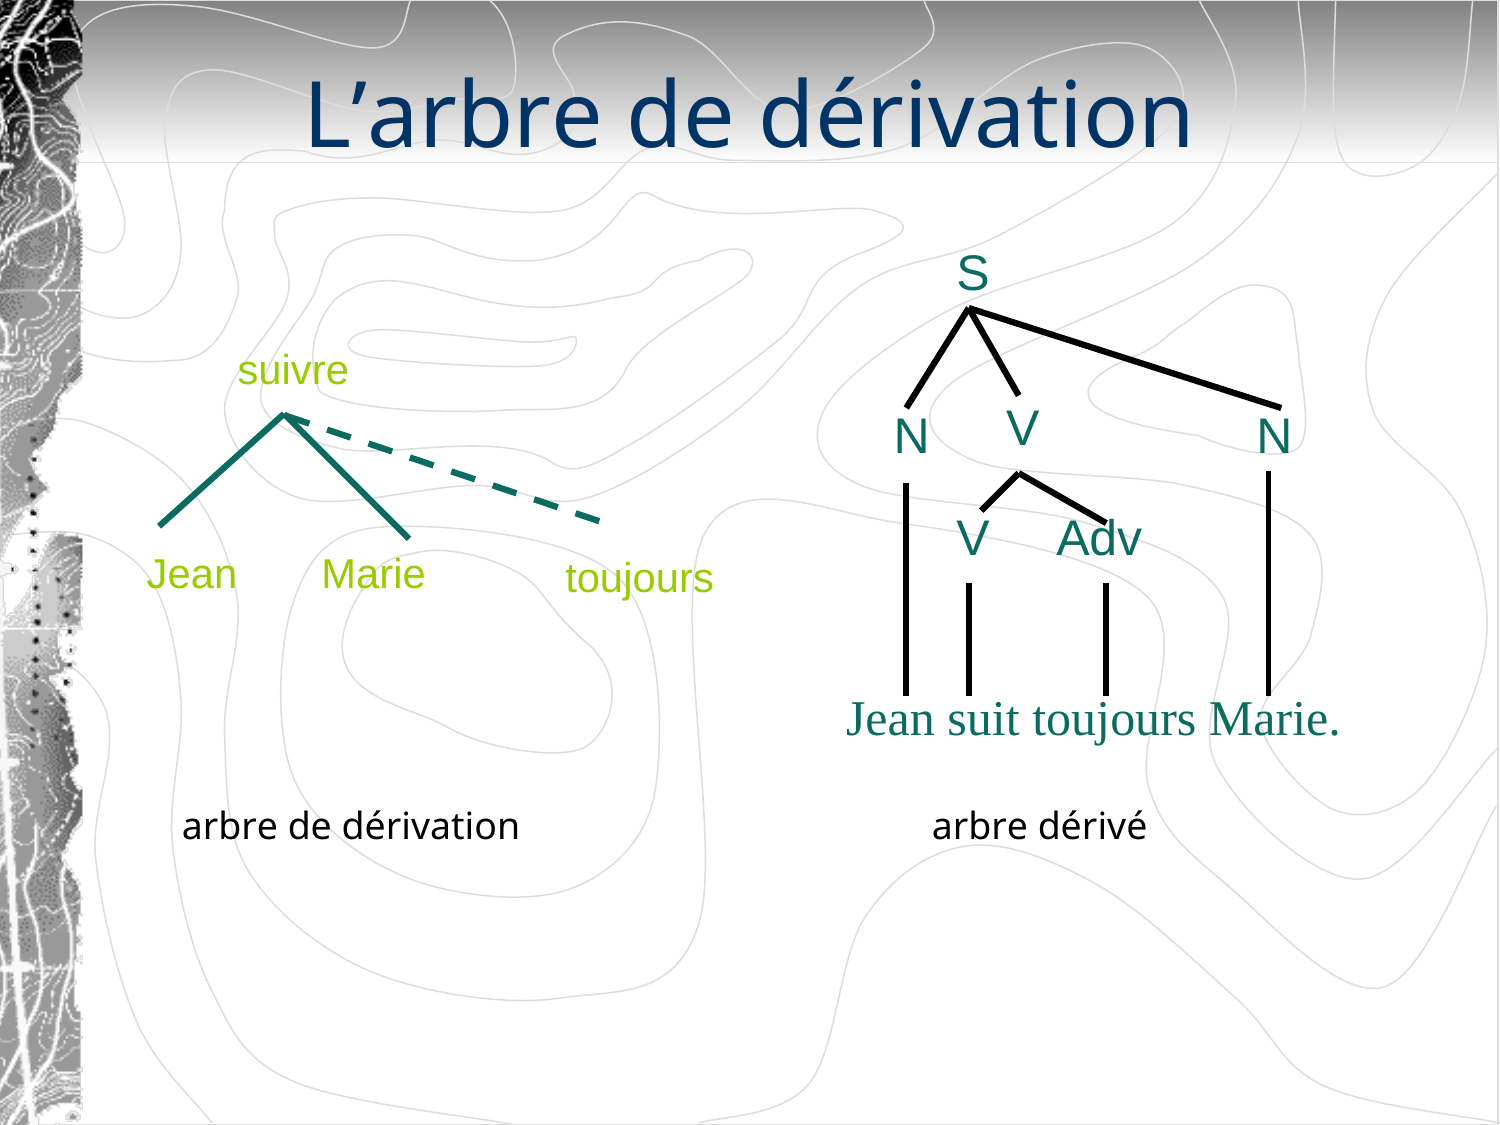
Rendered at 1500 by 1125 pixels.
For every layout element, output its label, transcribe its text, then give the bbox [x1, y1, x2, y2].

title L’arbre de dérivation [75, 48, 1426, 176]
text_box Jean [146, 551, 260, 598]
text_box V [1006, 400, 1094, 457]
text_box N [893, 407, 982, 464]
text_box Jean suit toujours Marie. [831, 682, 1382, 754]
text_box suivre [237, 346, 439, 394]
text_box Marie [321, 551, 534, 598]
text_box arbre de dérivation arbre dérivé [167, 799, 1377, 856]
text_box S [956, 245, 1044, 302]
text_box toujours [565, 554, 758, 602]
text_box V [956, 510, 1044, 567]
text_box Adv [1056, 510, 1144, 567]
text_box Adv [1067, 525, 1079, 541]
text_box N [1256, 407, 1344, 464]
